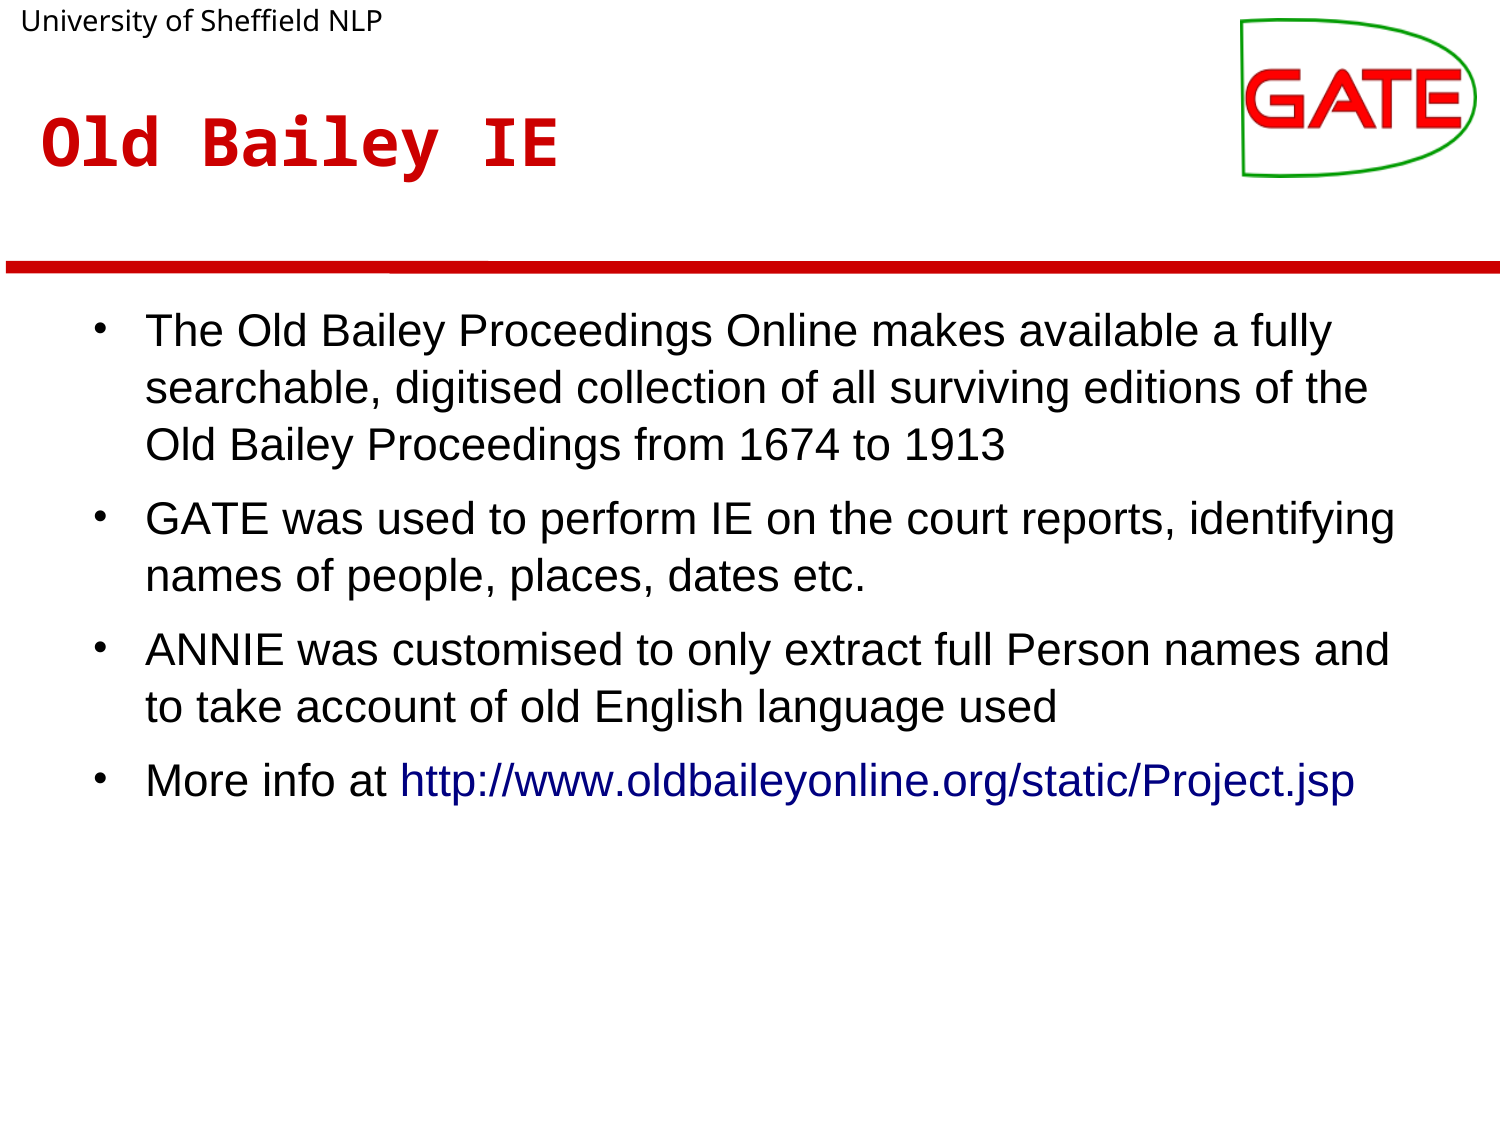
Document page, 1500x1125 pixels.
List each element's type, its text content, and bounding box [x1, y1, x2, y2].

list The Old Bailey Proceedings Online makes available a fully searchable, digitised collection of all surviving editions of the Old Bailey Proceedings from 1674 to 1913 GATE was used to perform IE on the court reports, identifying names of people, places, dates etc. ANNIE was customised to only extract full Person names and to take account of old English language used More info at http://www.oldbaileyonline.org/static/Project.jsp [74, 290, 1417, 1031]
title Old Bailey IE [41, 38, 1383, 247]
picture [1240, 18, 1477, 178]
